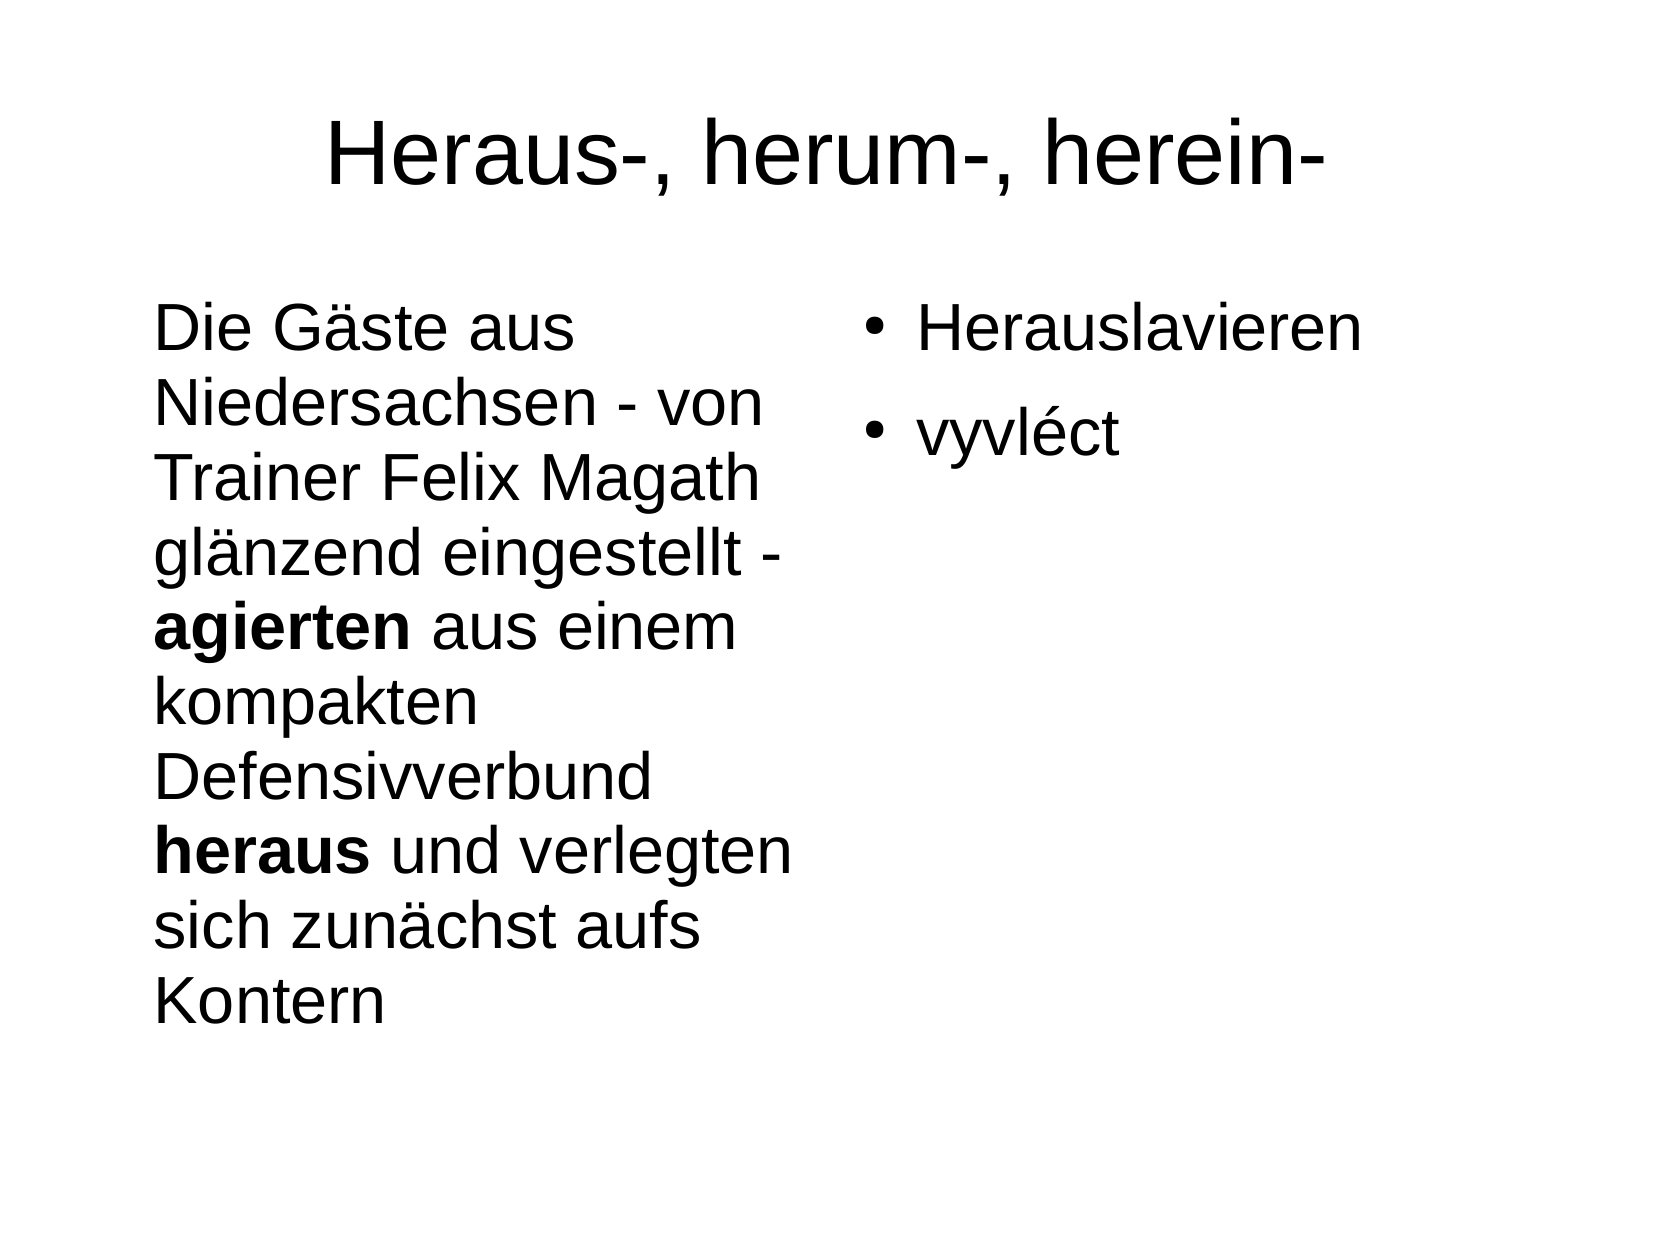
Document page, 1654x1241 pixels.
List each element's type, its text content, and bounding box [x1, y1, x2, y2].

list Herauslavieren vyvléct [845, 290, 1572, 1010]
list Die Gäste aus Niedersachsen - von Trainer Felix Magath glänzend eingestellt - agierten aus einem kompakten Defensivverbund heraus und verlegten sich zunächst aufs Kontern [82, 290, 809, 1010]
title Heraus-, herum-, herein- [82, 49, 1571, 257]
